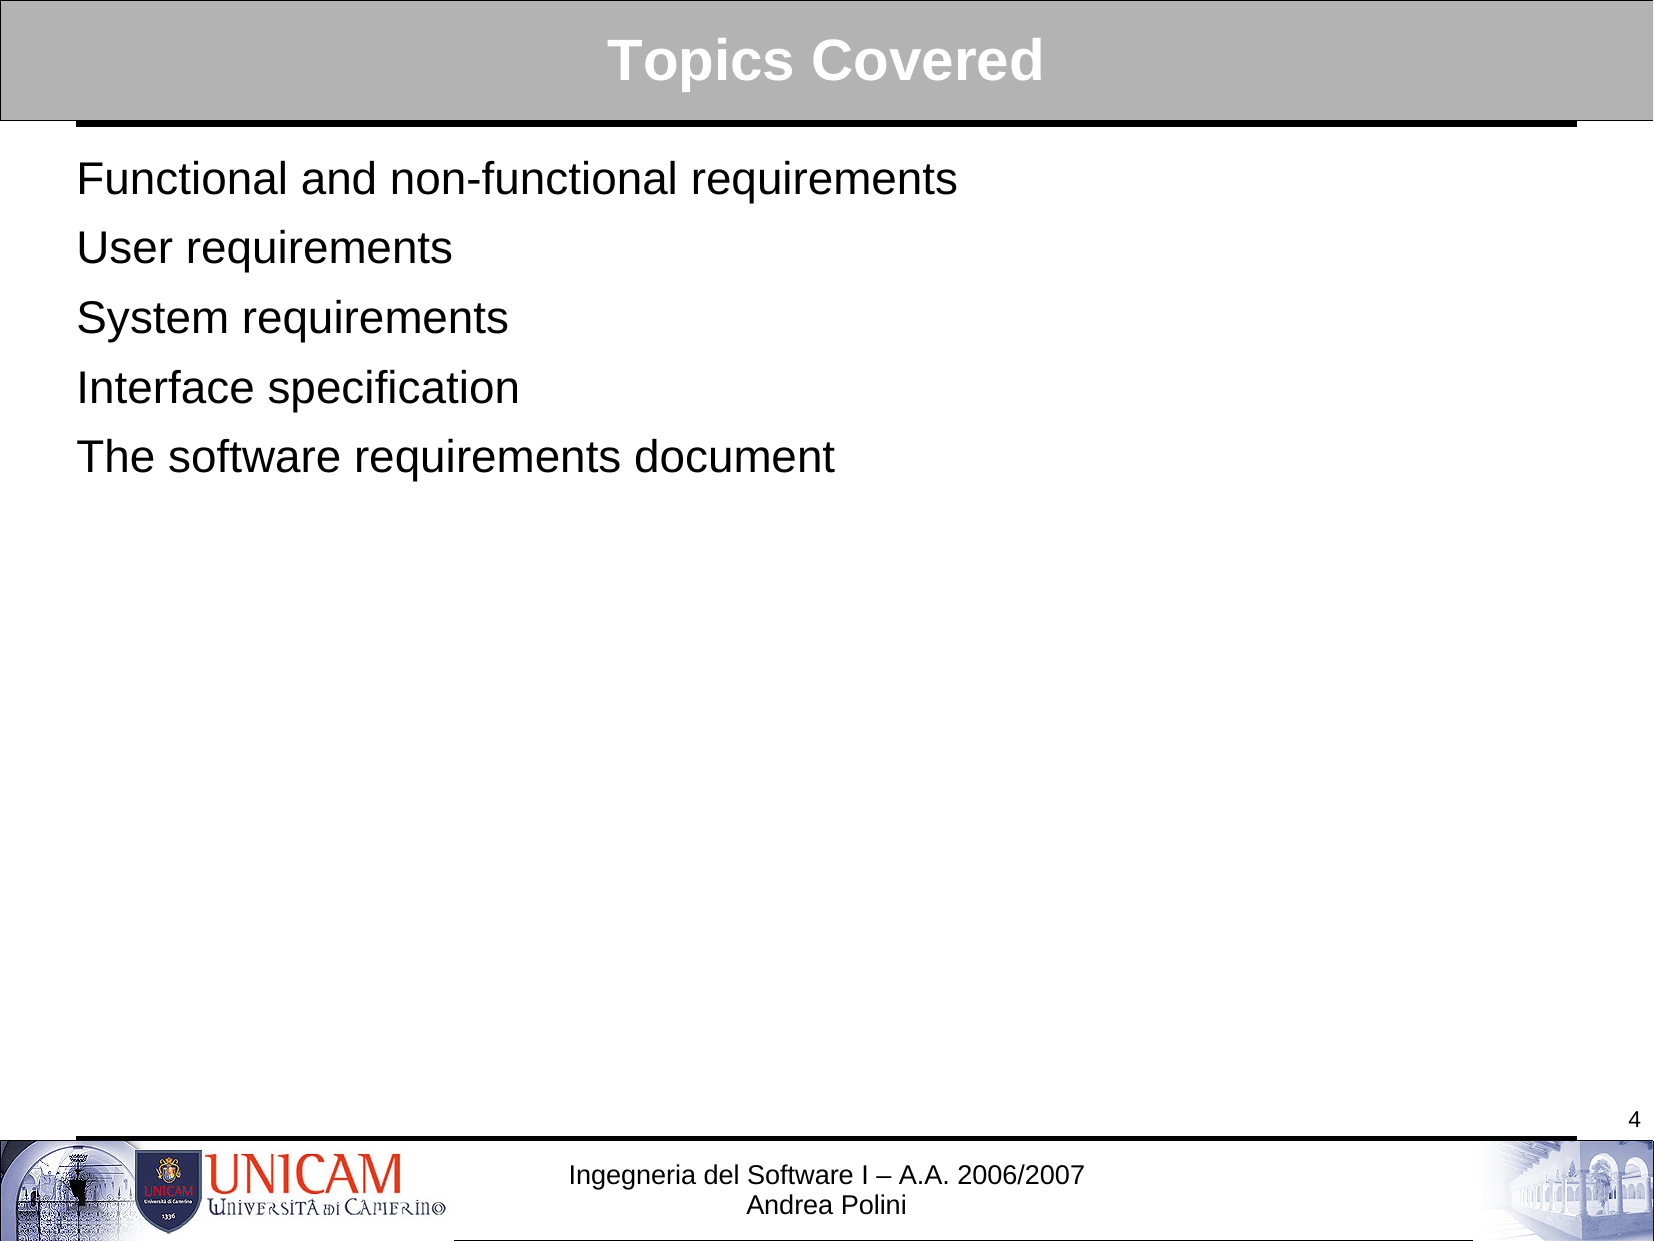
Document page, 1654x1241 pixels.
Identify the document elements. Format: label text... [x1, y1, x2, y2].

list Functional and non-functional requirements User requirements System requirements Interface specification The software requirements document [76, 152, 1577, 671]
picture [1473, 1141, 1654, 1241]
picture [0, 1141, 454, 1241]
title Topics Covered [0, 0, 1653, 121]
